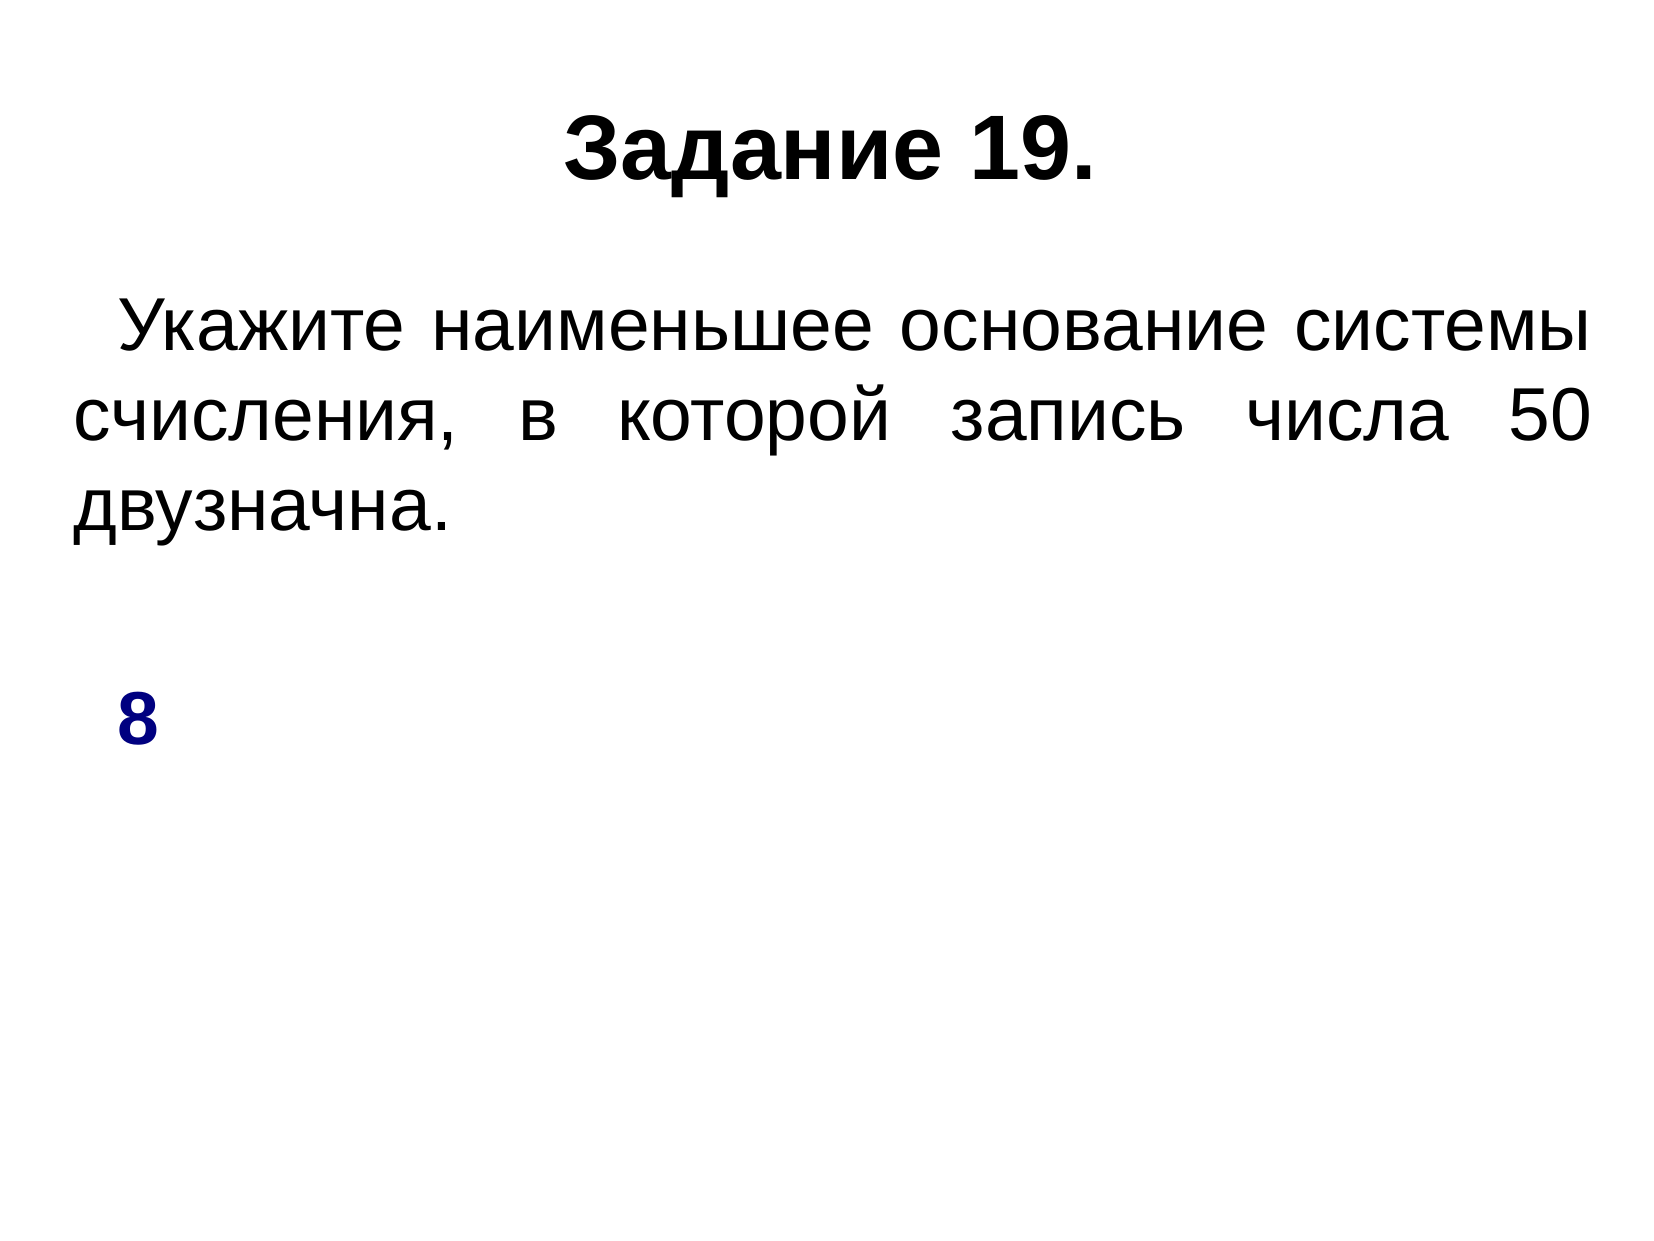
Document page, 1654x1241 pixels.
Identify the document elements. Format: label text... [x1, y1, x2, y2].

text_box Укажите наименьшее основание системы счисления, в которой запись числа 50 двузначна. 8 [58, 268, 1609, 1194]
title Задание 19. [82, 68, 1571, 268]
